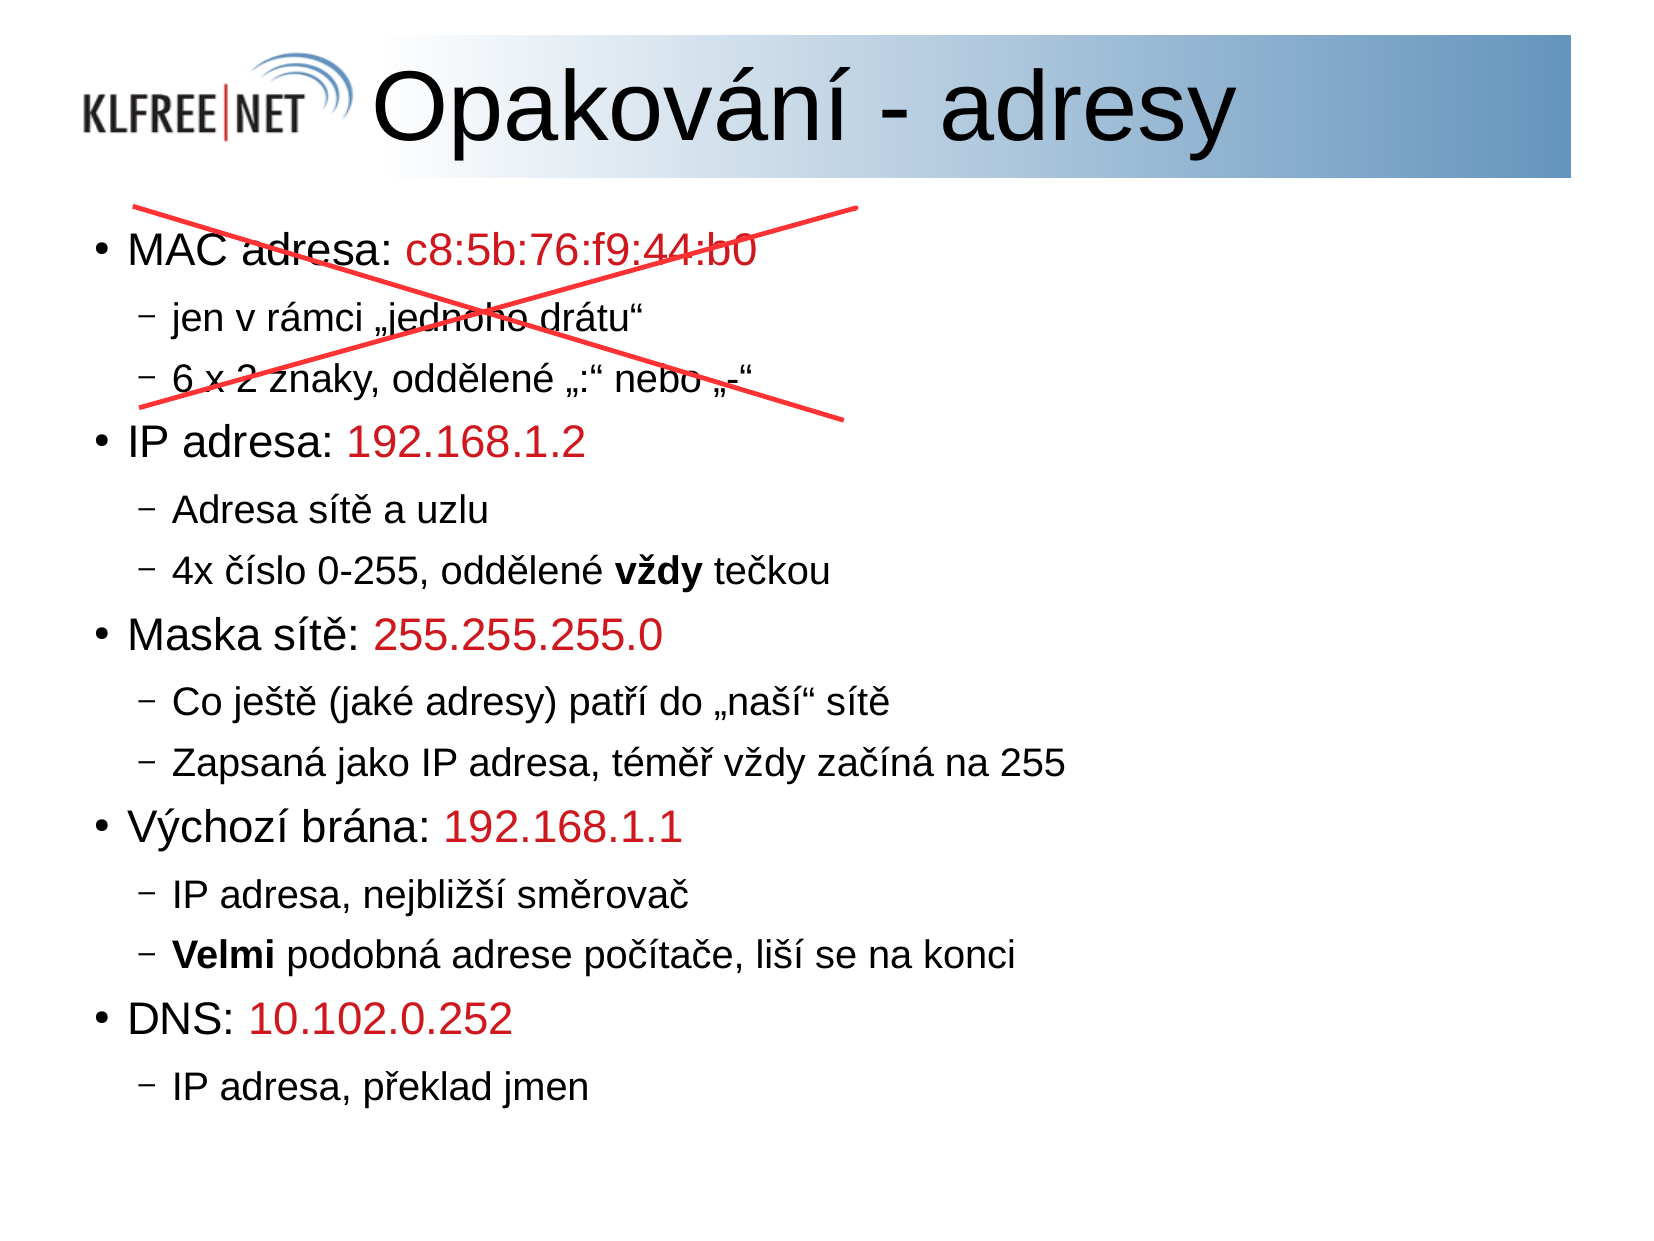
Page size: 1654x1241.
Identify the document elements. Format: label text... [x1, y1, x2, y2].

title Opakování - adresy [371, 47, 1560, 166]
picture [59, 11, 372, 201]
list MAC adresa: c8:5b:76:f9:44:b0 jen v rámci „jednoho drátu“ 6 x 2 znaky, oddělené „:“ nebo „-“ IP adresa: 192.168.1.2 Adresa sítě a uzlu 4x číslo 0-255, oddělené vždy tečkou Maska sítě: 255.255.255.0 Co ještě (jaké adresy) patří do „naší“ sítě Zapsaná jako IP adresa, téměř vždy začíná na 255 Výchozí brána: 192.168.1.1 IP adresa, nejbližší směrovač Velmi podobná adrese počítače, liší se na konci DNS: 10.102.0.252 IP adresa, překlad jmen [204, 224, 785, 309]
list MAC adresa: c8:5b:76:f9:44:b0 jen v rámci „jednoho drátu“ 6 x 2 znaky, oddělené „:“ nebo „-“ IP adresa: 192.168.1.2 Adresa sítě a uzlu 4x číslo 0-255, oddělené vždy tečkou Maska sítě: 255.255.255.0 Co ještě (jaké adresy) patří do „naší“ sítě Zapsaná jako IP adresa, téměř vždy začíná na 255 Výchozí brána: 192.168.1.1 IP adresa, nejbližší směrovač Velmi podobná adrese počítače, liší se na konci DNS: 10.102.0.252 IP adresa, překlad jmen [82, 224, 1571, 1111]
